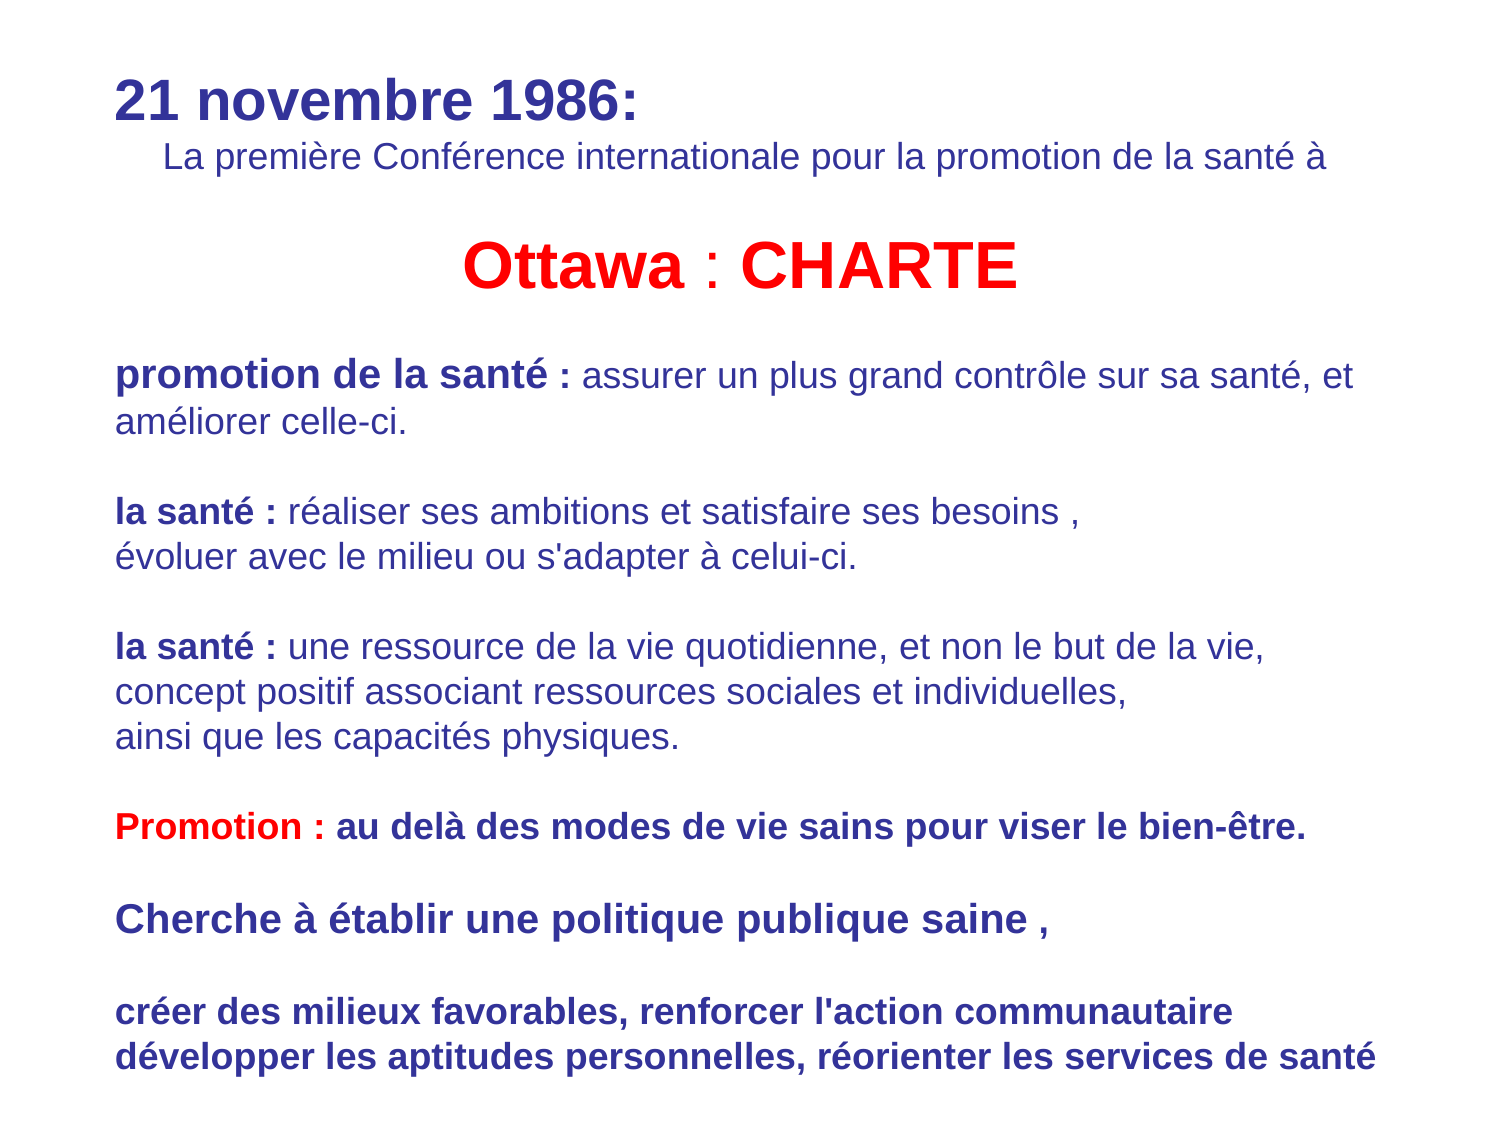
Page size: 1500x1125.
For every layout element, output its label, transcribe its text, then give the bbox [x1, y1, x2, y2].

text_box 21 novembre 1986: La première Conférence internationale pour la promotion de la santé à Ottawa : CHARTE promotion de la santé : assurer un plus grand contrôle sur sa santé, et améliorer celle-ci. la santé : réaliser ses ambitions et satisfaire ses besoins , évoluer avec le milieu ou s'adapter à celui-ci. la santé : une ressource de la vie quotidienne, et non le but de la vie, concept positif associant ressources sociales et individuelles, ainsi que les capacités physiques. Promotion : au delà des modes de vie sains pour viser le bien-être. Cherche à établir une politique publique saine , créer des milieux favorables, renforcer l'action communautaire développer les aptitudes personnelles, réorienter les services de santé [100, 54, 1400, 1086]
